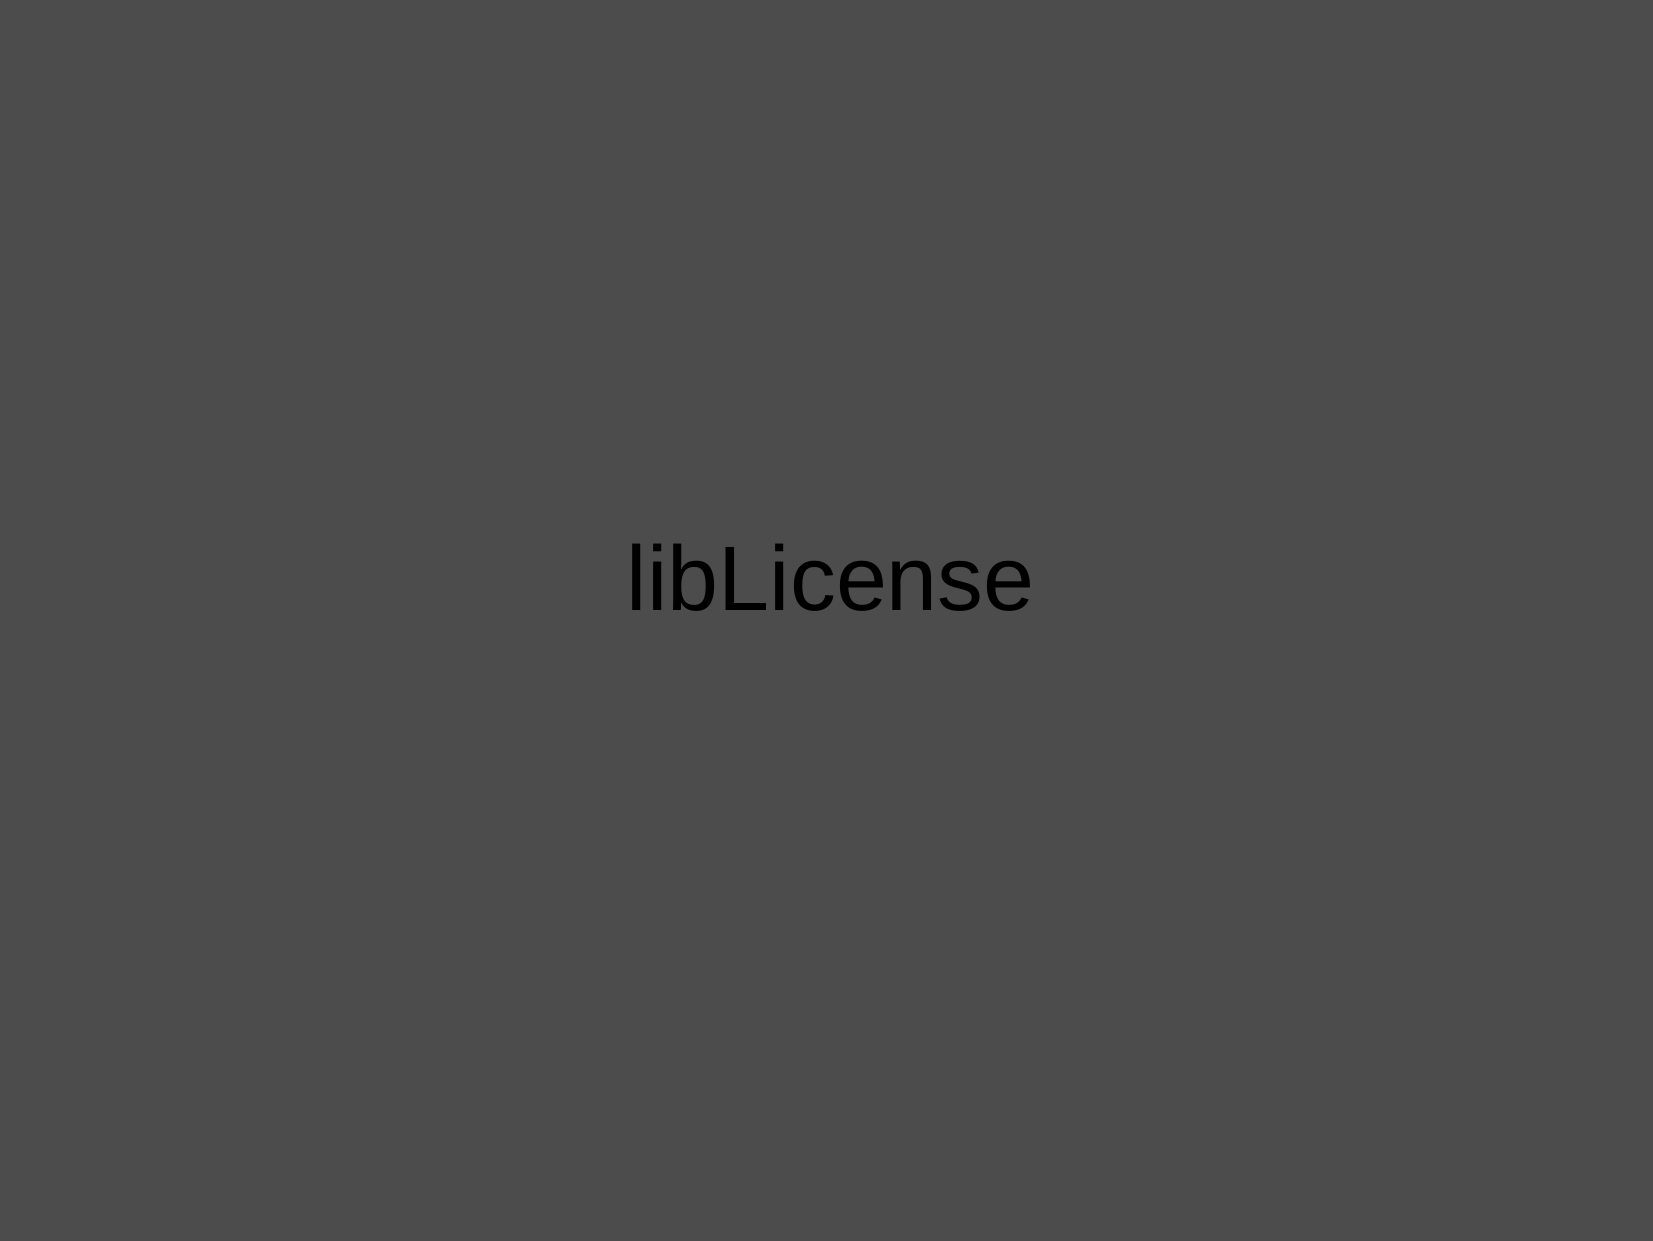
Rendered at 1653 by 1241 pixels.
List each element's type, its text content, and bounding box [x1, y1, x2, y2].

title libLicense [87, 467, 1575, 676]
